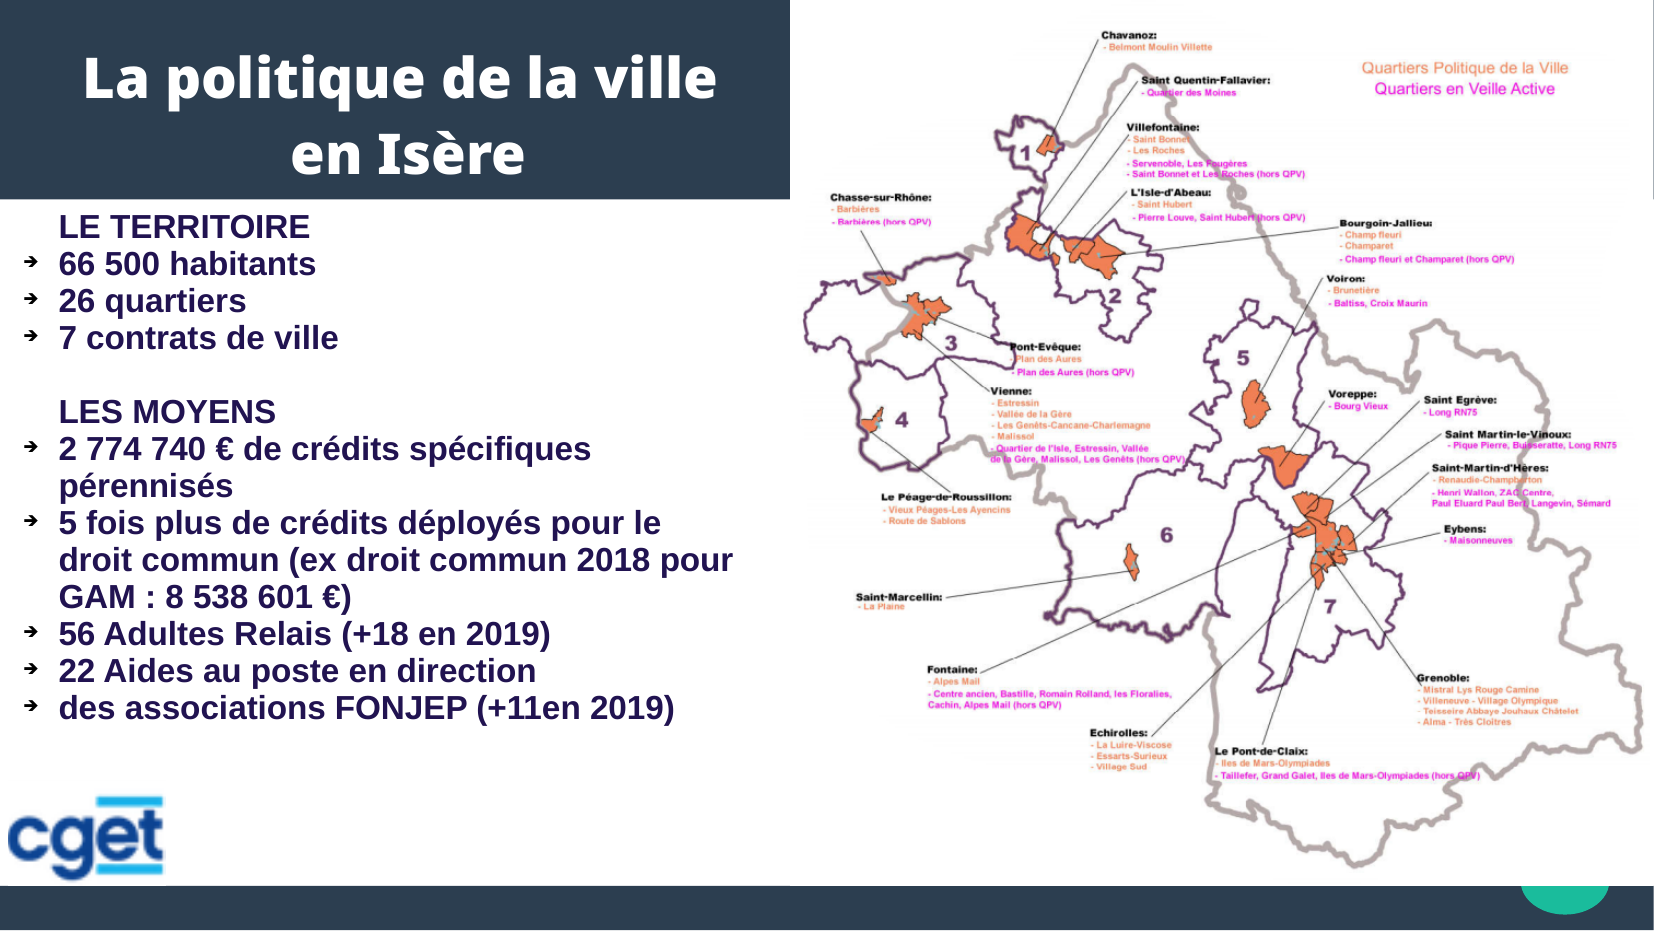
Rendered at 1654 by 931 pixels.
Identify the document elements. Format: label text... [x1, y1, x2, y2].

text_box LE TERRITOIRE 66 500 habitants 26 quartiers 7 contrats de ville LES MOYENS 2 774 740 € de crédits spécifiques pérennisés 5 fois plus de crédits déployés pour le droit commun (ex droit commun 2018 pour GAM : 8 538 601 €) 56 Adultes Relais (+18 en 2019) 22 Aides au poste en direction des associations FONJEP (+11en 2019) [8, 200, 768, 913]
picture [790, 0, 1654, 886]
title La politique de la ville en Isère [82, 0, 790, 246]
